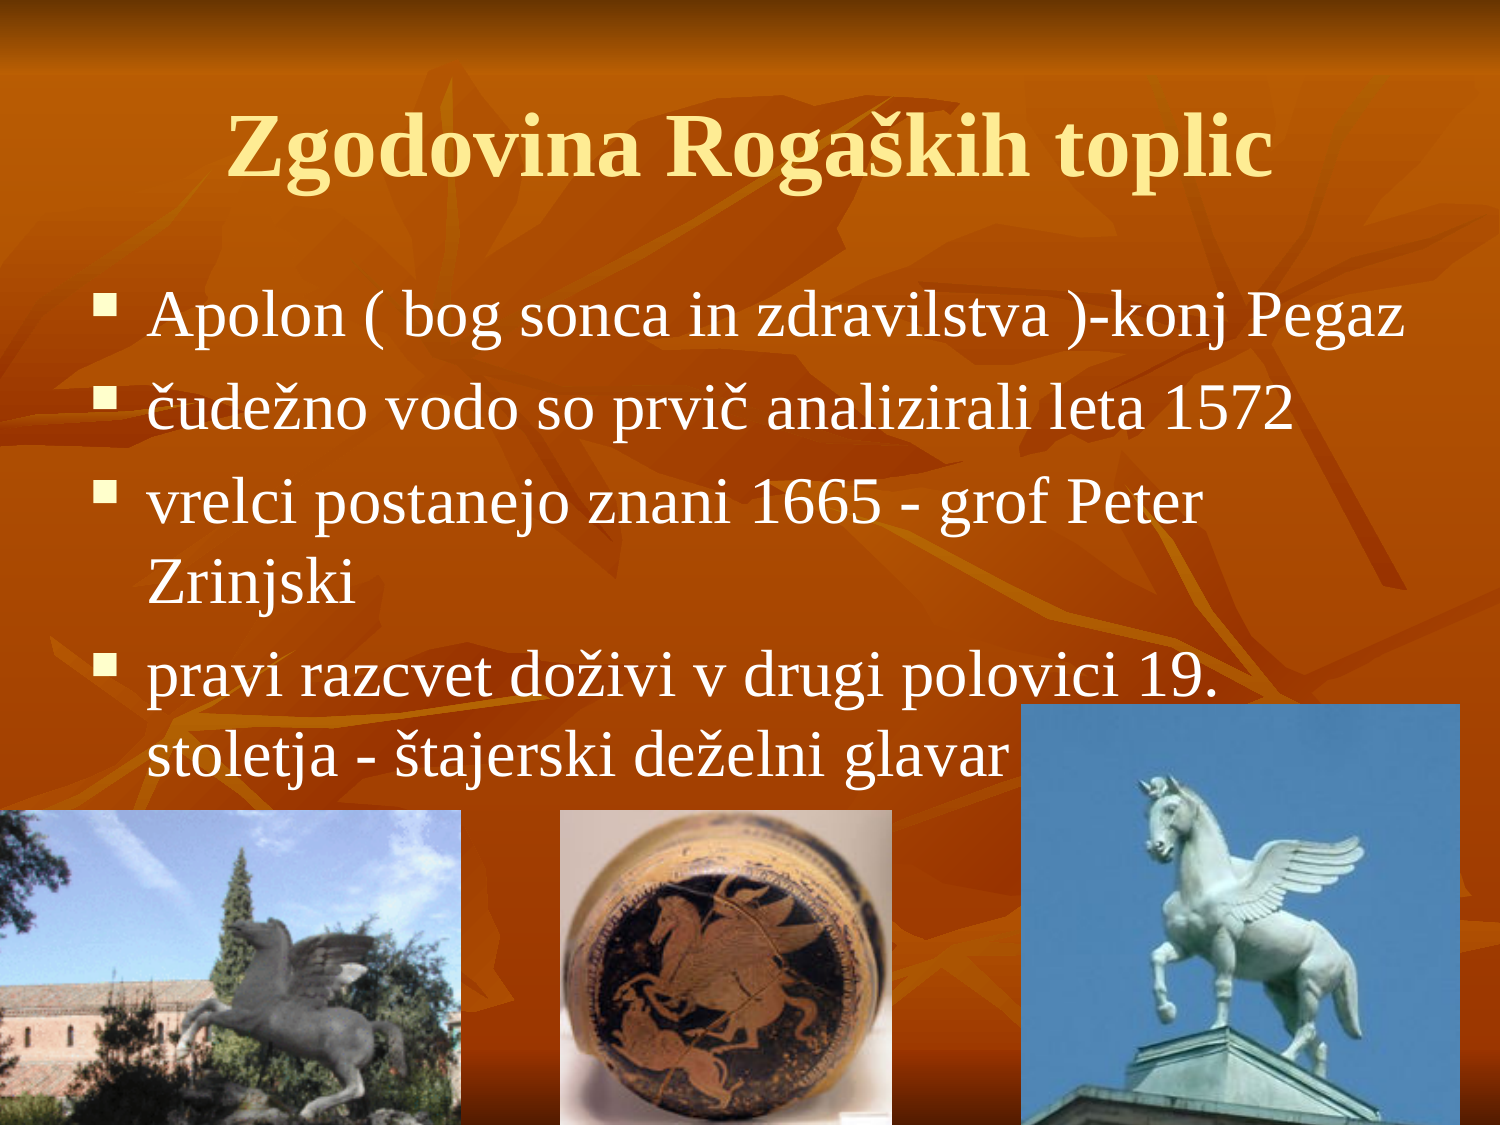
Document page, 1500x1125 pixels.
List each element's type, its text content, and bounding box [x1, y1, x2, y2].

list Apolon ( bog sonca in zdravilstva )-konj Pegaz čudežno vodo so prvič analizirali leta 1572 vrelci postanejo znani 1665 - grof Peter Zrinjski pravi razcvet doživi v drugi polovici 19. stoletja - štajerski deželni glavar [75, 262, 1425, 1006]
title Zgodovina Rogaških toplic [75, 45, 1425, 234]
picture [0, 810, 461, 1125]
picture [1021, 704, 1460, 1125]
picture [560, 810, 892, 1125]
